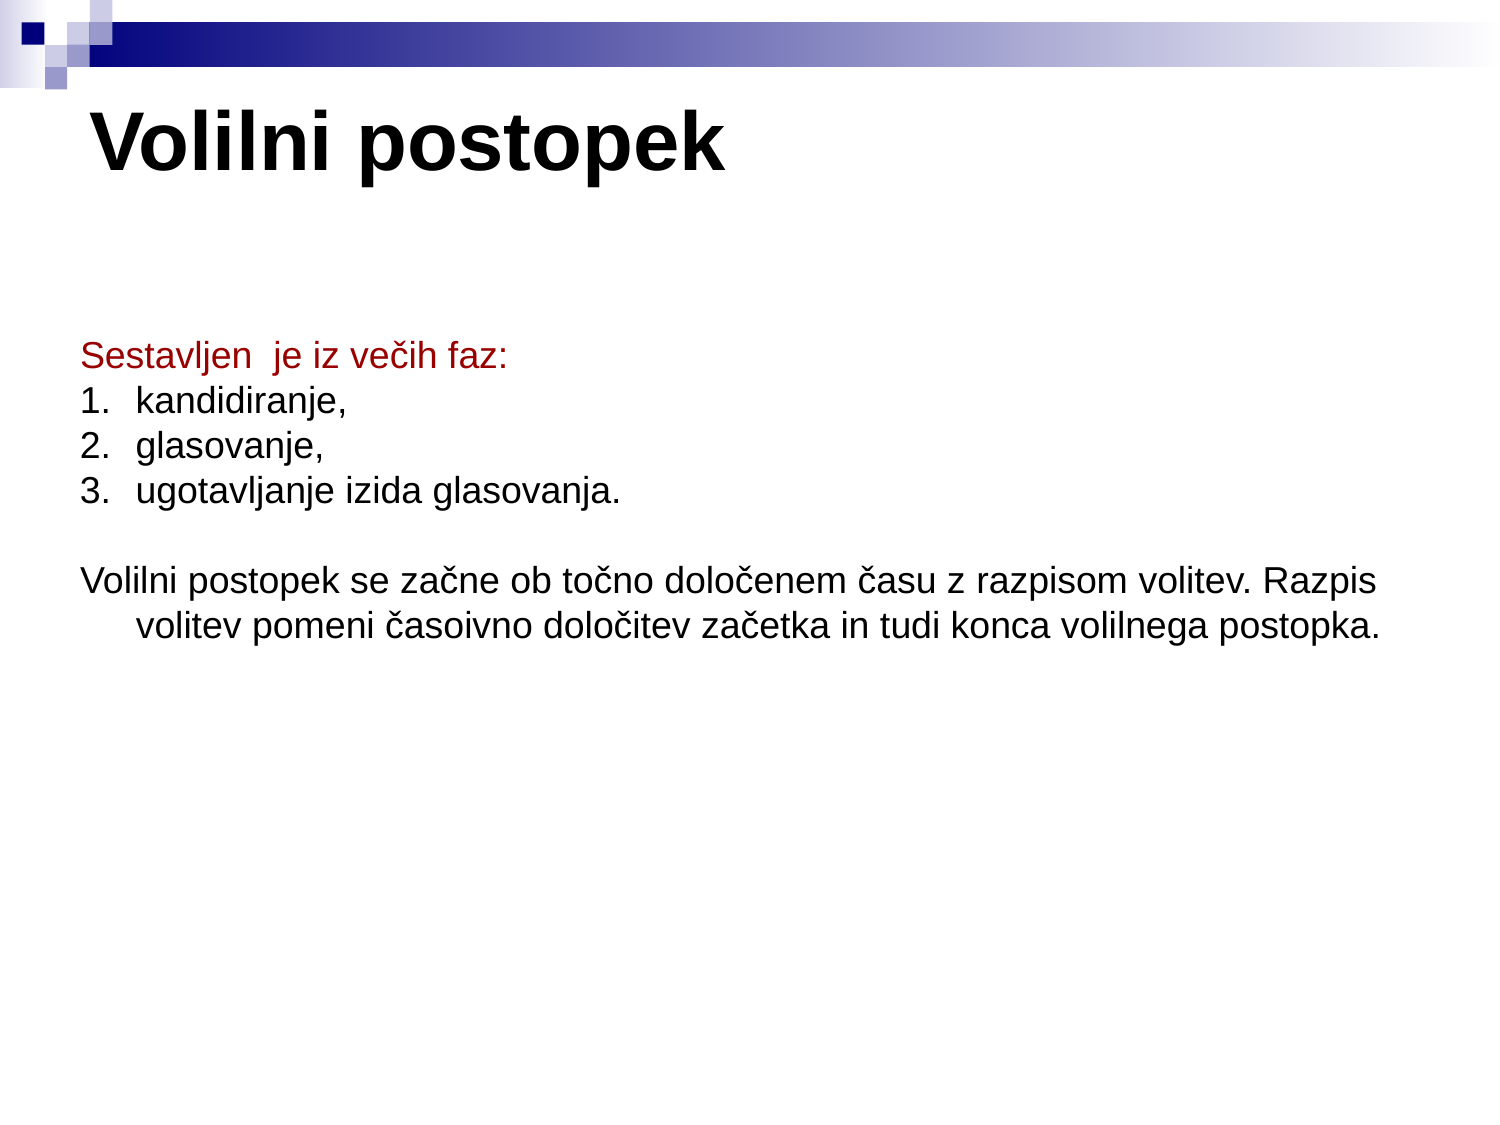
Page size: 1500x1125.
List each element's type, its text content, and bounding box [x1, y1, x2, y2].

title Volilni postopek [75, 75, 1425, 278]
text_box Sestavljen je iz večih faz: kandidiranje, glasovanje, ugotavljanje izida glasovanja. Volilni postopek se začne ob točno določenem času z razpisom volitev. Razpis volitev pomeni časoivno določitev začetka in tudi konca volilnega postopka. [64, 278, 1436, 655]
